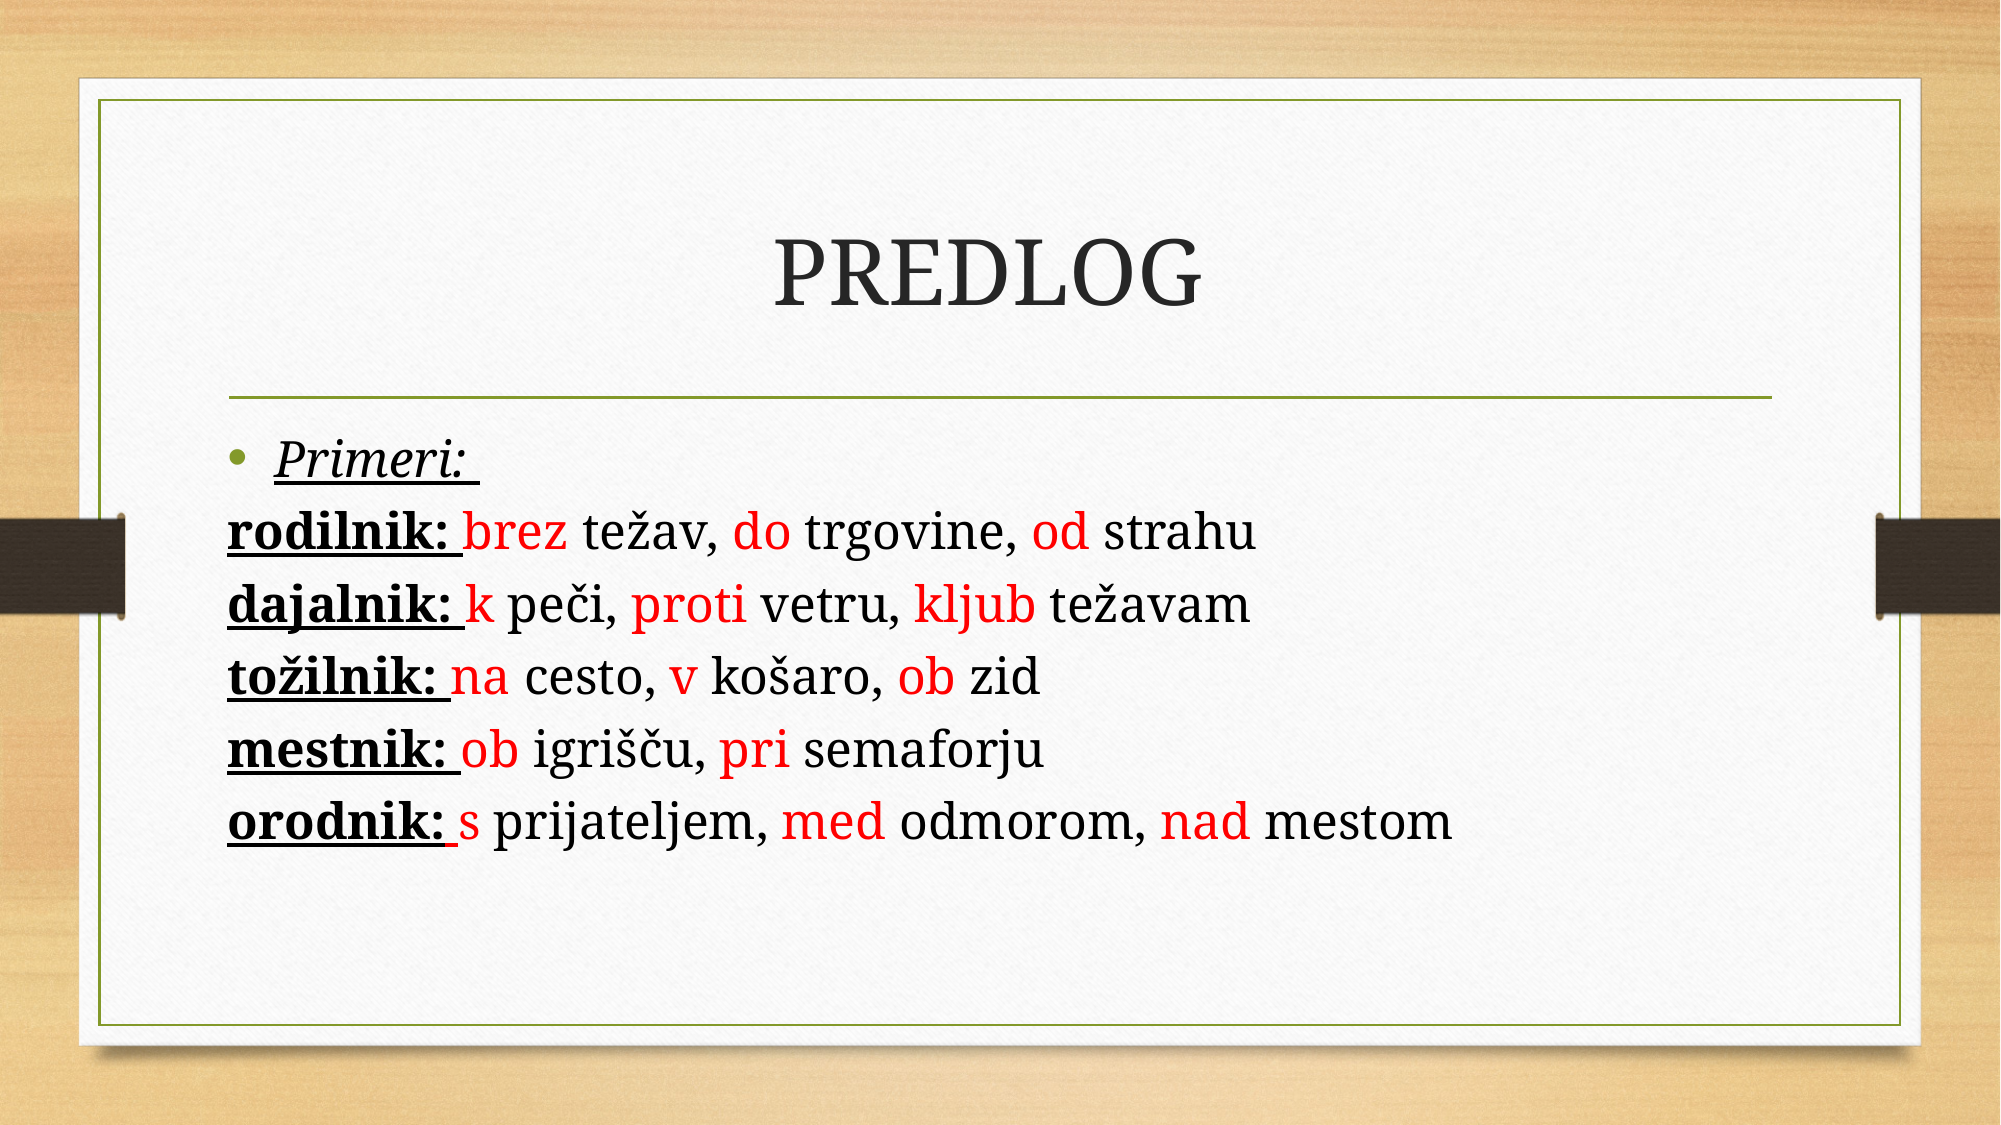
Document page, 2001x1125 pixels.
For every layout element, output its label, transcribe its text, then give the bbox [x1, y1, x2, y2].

title PREDLOG [212, 162, 1788, 377]
list Primeri: rodilnik: brez težav, do trgovine, od strahu dajalnik: k peči, proti vetru, kljub težavam tožilnik: na cesto, v košaro, ob zid mestnik: ob igrišču, pri semaforju orodnik: s prijateljem, med odmorom, nad mestom [212, 419, 1788, 964]
